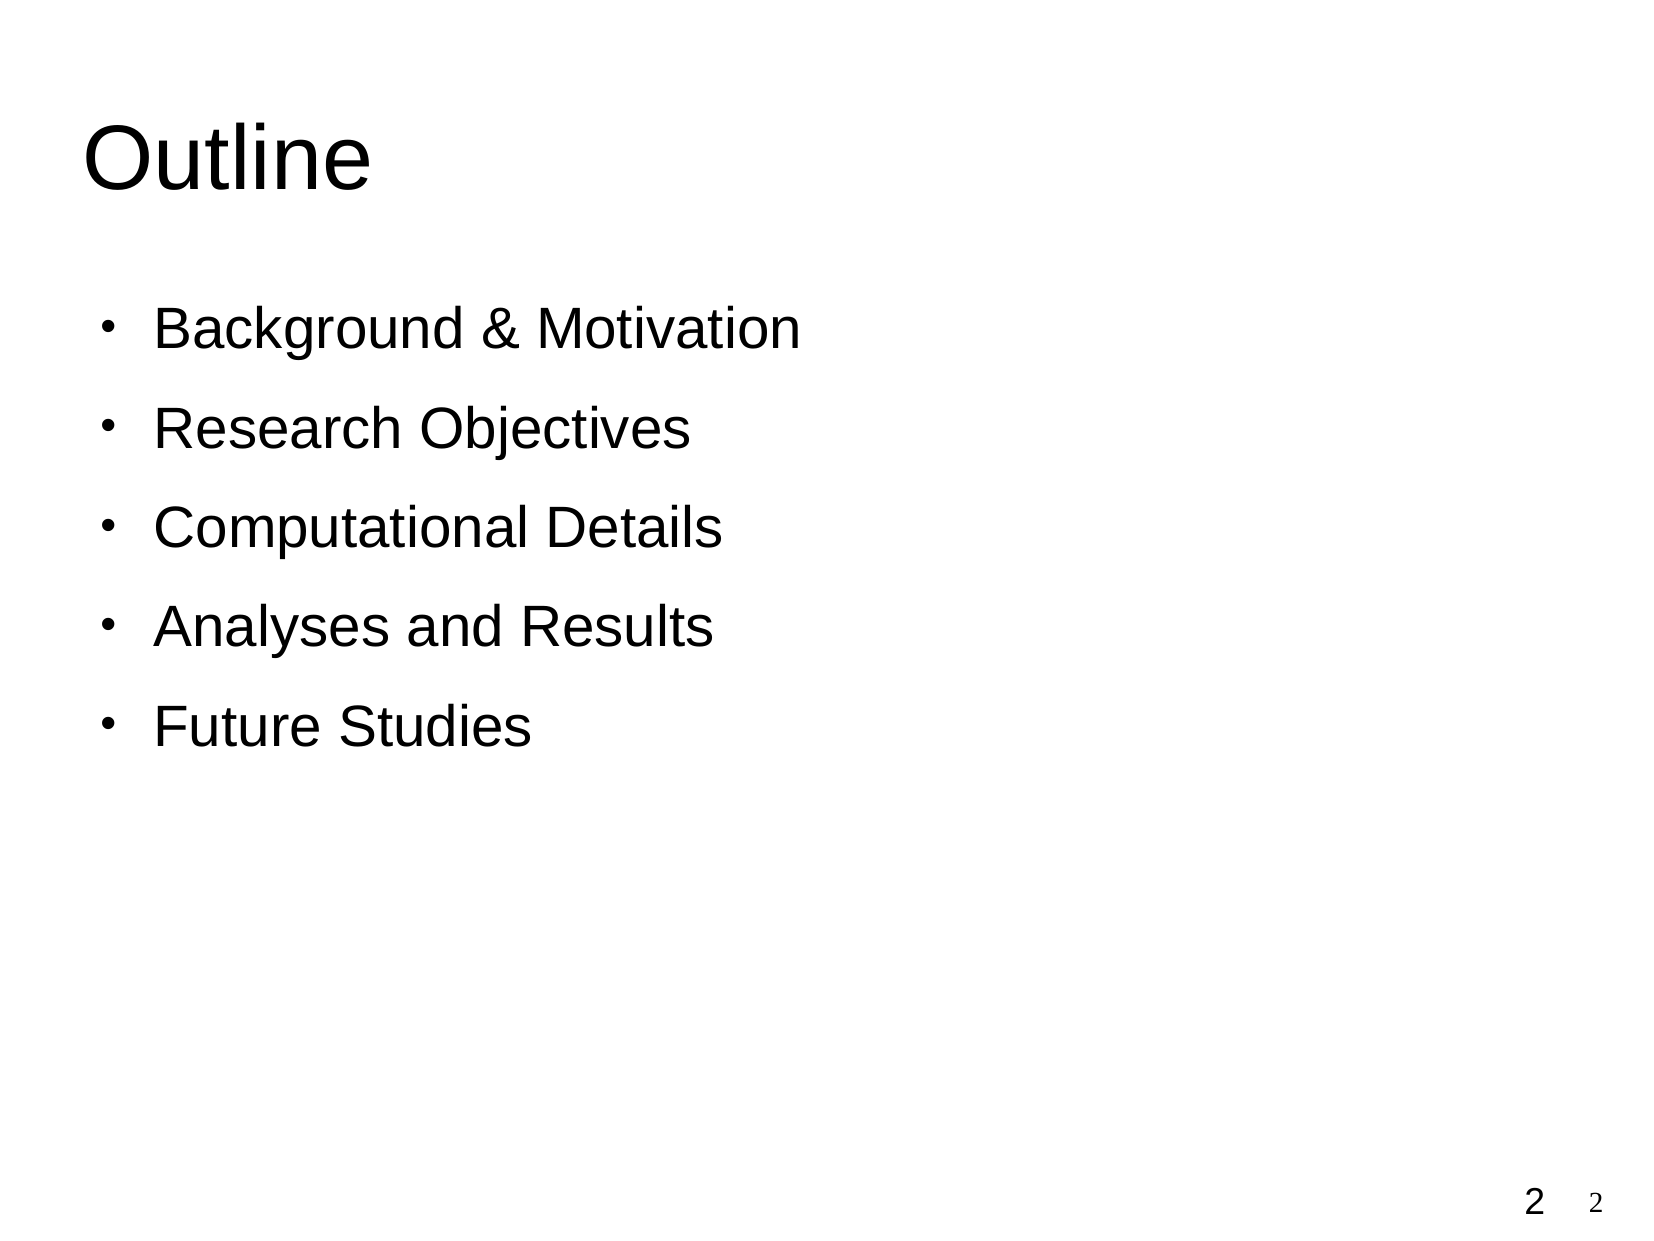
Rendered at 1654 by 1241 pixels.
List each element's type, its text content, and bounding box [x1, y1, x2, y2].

list Background & Motivation Research Objectives Computational Details Analyses and Results Future Studies [82, 290, 1571, 1010]
slide_number <number> [1589, 1182, 1633, 1221]
title Outline [82, 49, 1571, 257]
